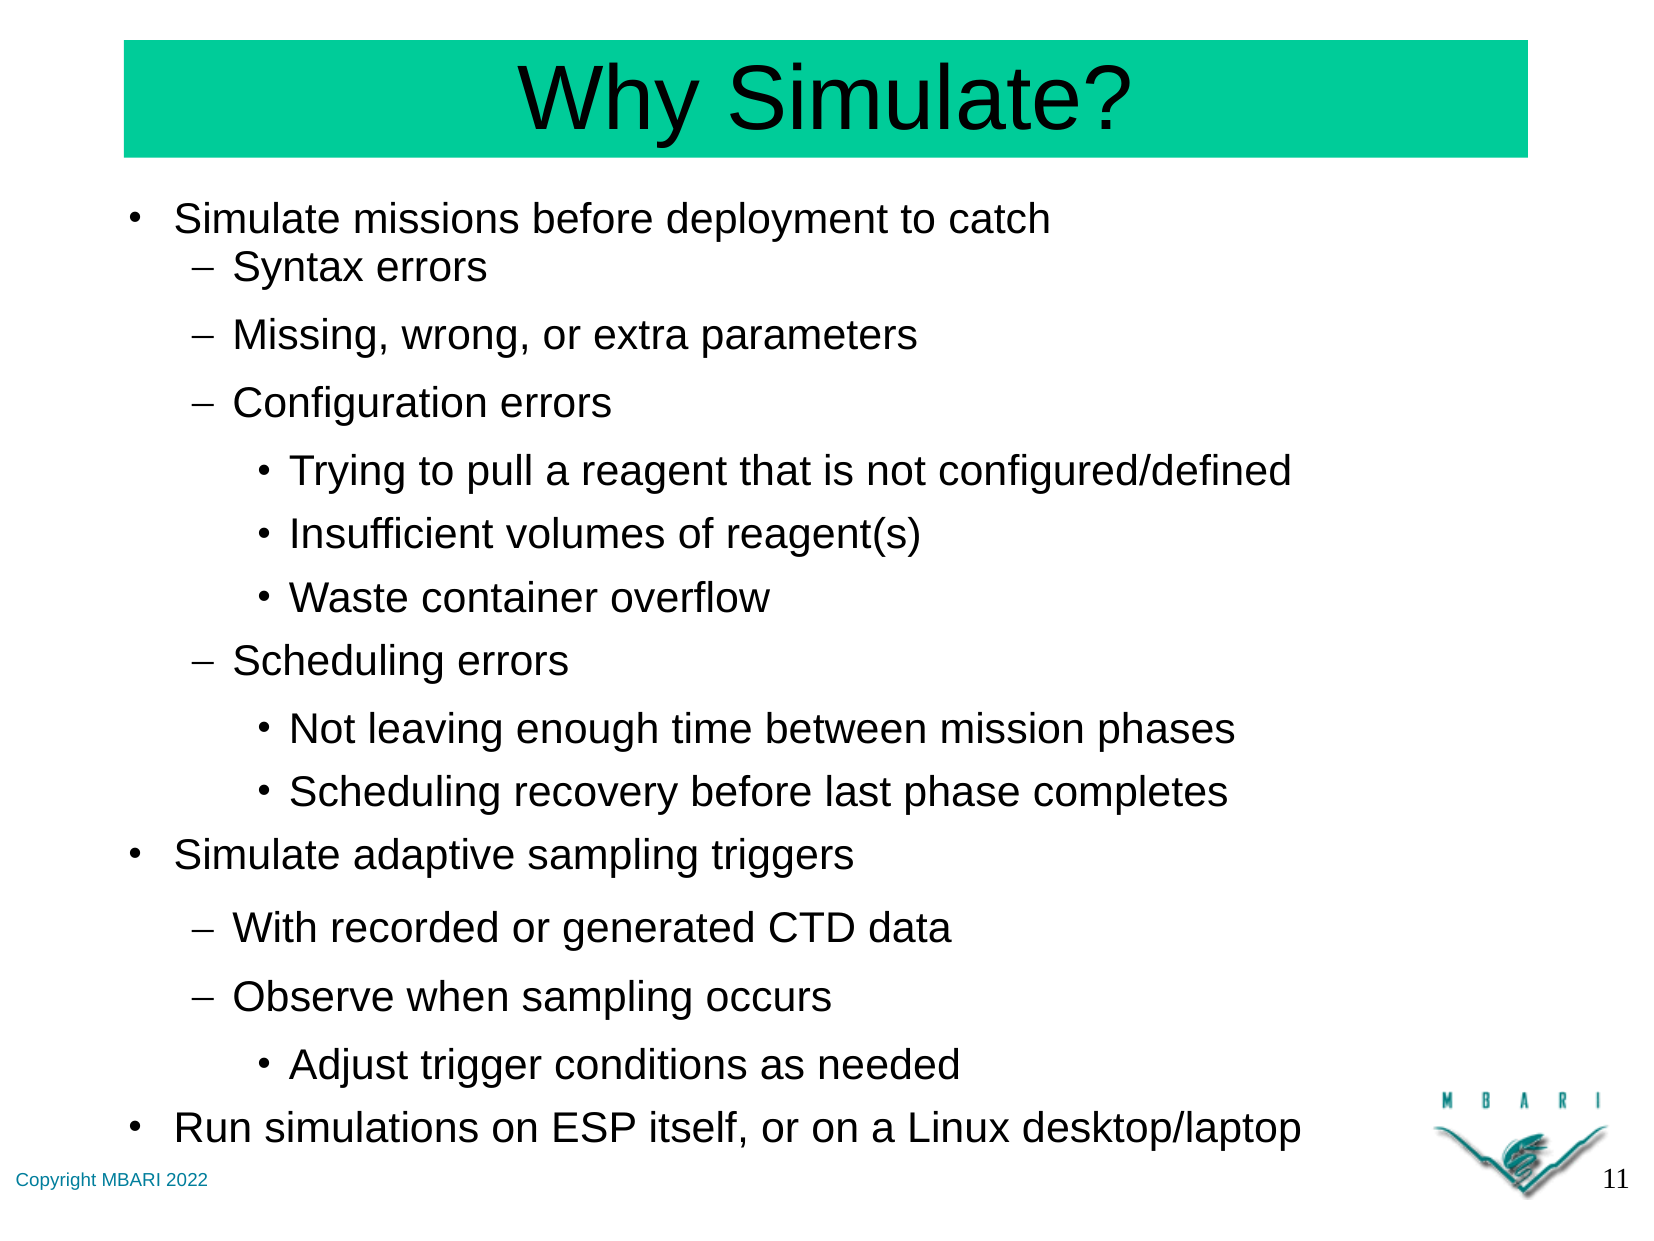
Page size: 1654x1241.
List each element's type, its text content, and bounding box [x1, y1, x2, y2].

title Why Simulate? [123, 40, 1528, 158]
picture [1426, 1091, 1613, 1200]
list Simulate missions before deployment to catch Syntax errors Missing, wrong, or extra parameters Configuration errors Trying to pull a reagent that is not configured/defined Insufficient volumes of reagent(s) Waste container overflow Scheduling errors Not leaving enough time between mission phases Scheduling recovery before last phase completes Simulate adaptive sampling triggers With recorded or generated CTD data Observe when sampling occurs Adjust trigger conditions as needed Run simulations on ESP itself, or on a Linux desktop/laptop [112, 187, 1517, 1163]
